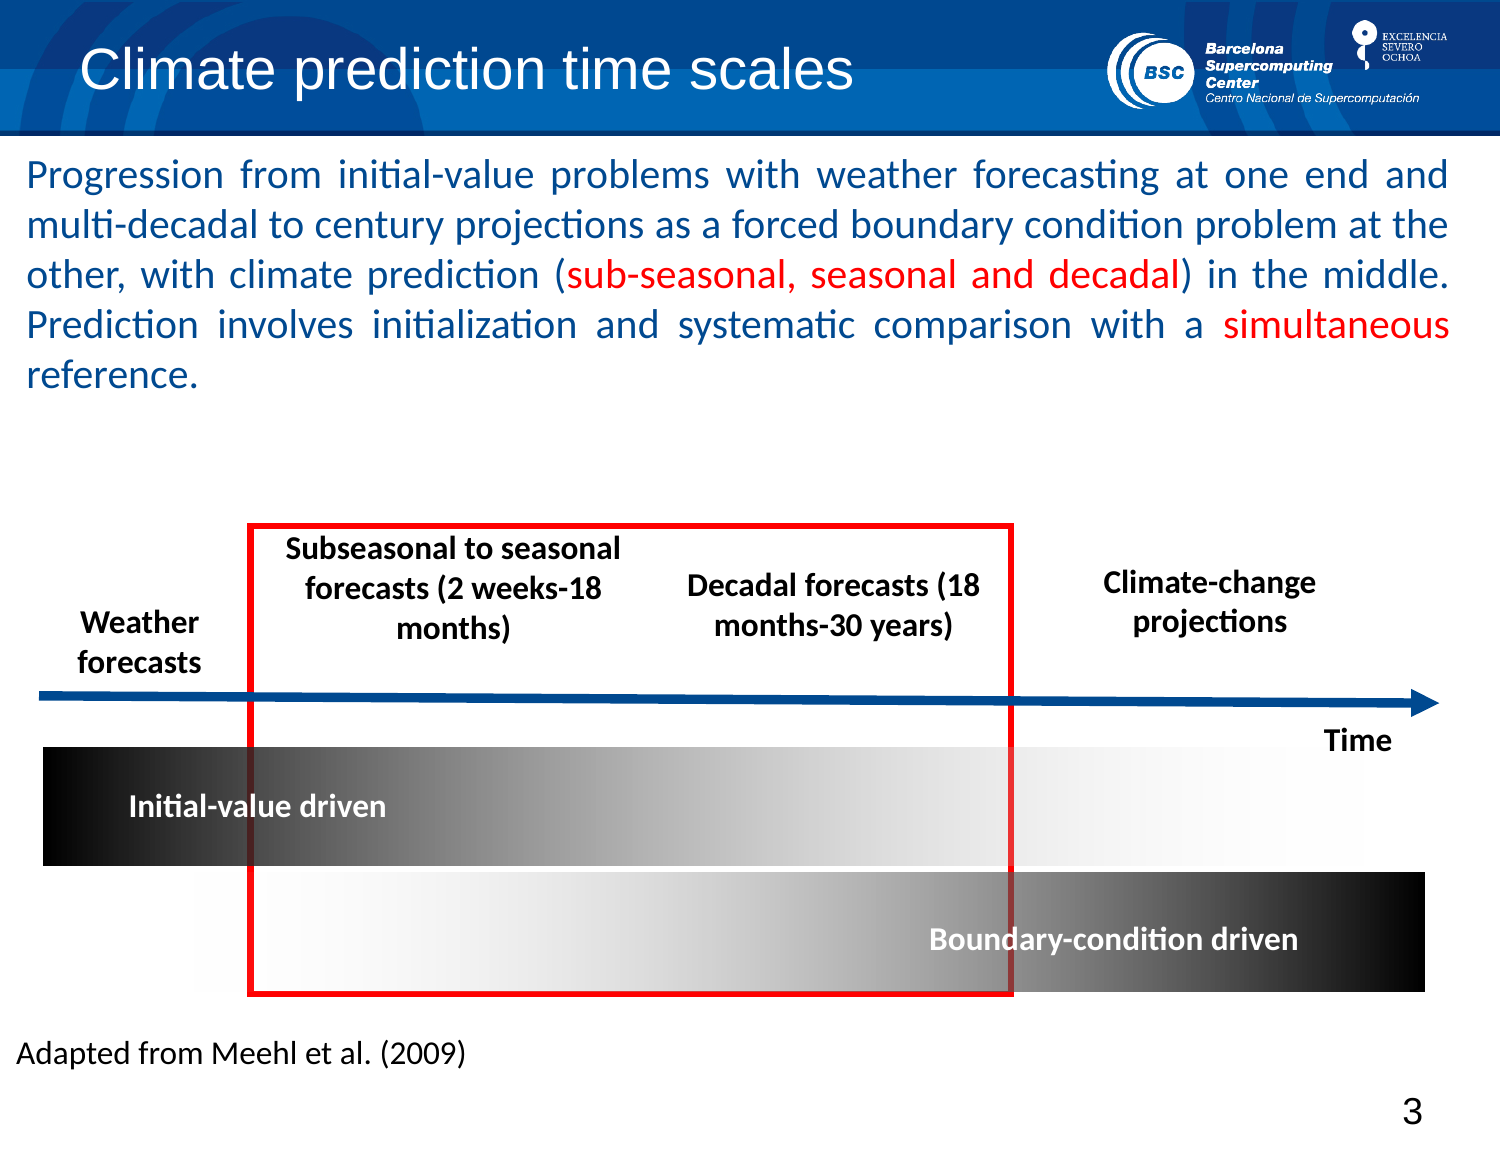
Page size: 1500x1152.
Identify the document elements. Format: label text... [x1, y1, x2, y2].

title Climate prediction time scales [65, 23, 1081, 139]
text_box Climate-change projections [1025, 552, 1395, 648]
text_box Decadal forecasts (18 months-30 years) [649, 555, 1019, 651]
text_box [191, 872, 1425, 992]
list Progression from initial-value problems with weather forecasting at one end and multi-decadal to century projections as a forced boundary condition problem at the other, with climate prediction (sub-seasonal, seasonal and decadal) in the middle. Prediction involves initialization and systematic comparison with a simultaneous reference. [11, 138, 1483, 1045]
text_box Adapted from Meehl et al. (2009) [2, 1022, 651, 1079]
text_box Subseasonal to seasonal forecasts (2 weeks-18 months) [258, 518, 650, 654]
picture [0, 0, 1500, 136]
text_box Boundary-condition driven [826, 909, 1403, 966]
text_box [43, 747, 1366, 866]
text_box Weather forecasts [36, 592, 243, 688]
text_box Time [1254, 710, 1462, 766]
text_box Initial-value driven [51, 776, 465, 833]
